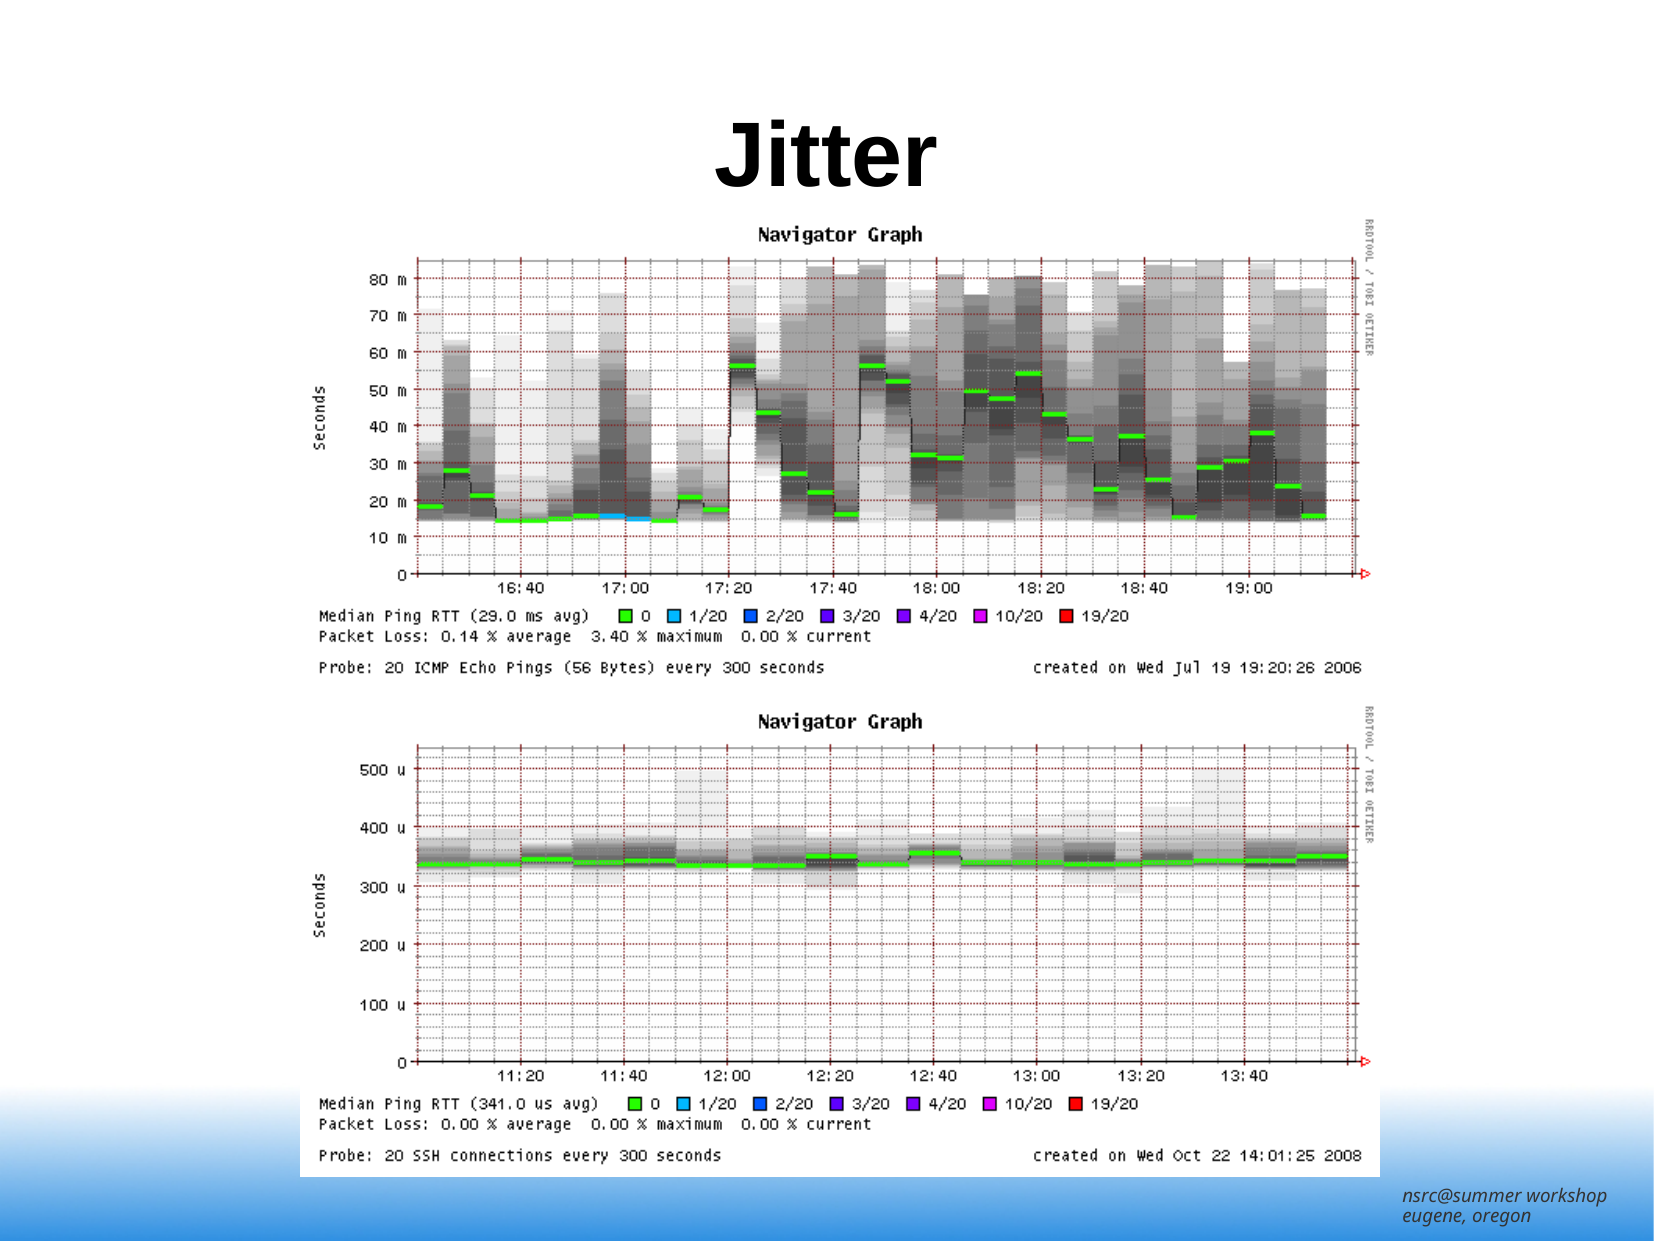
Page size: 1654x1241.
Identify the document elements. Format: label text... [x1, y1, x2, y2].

title Jitter [82, 49, 1571, 257]
picture [0, 699, 1654, 1241]
picture [300, 212, 1380, 689]
